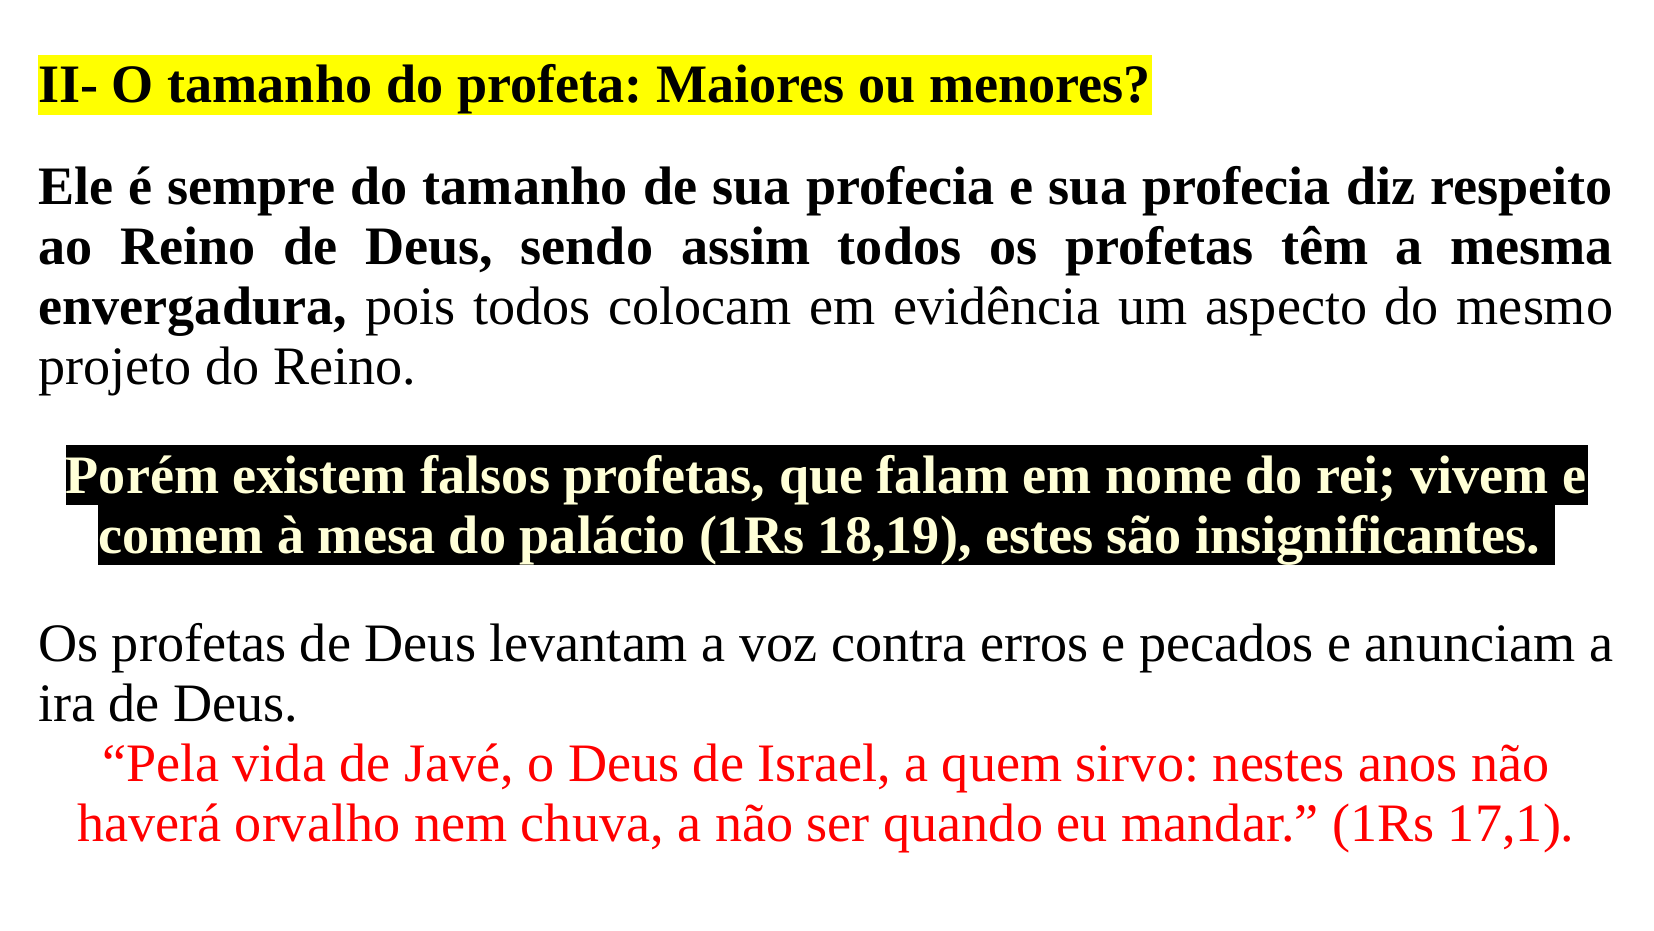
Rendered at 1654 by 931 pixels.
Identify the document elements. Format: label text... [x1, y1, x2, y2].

text_box II- O tamanho do profeta: Maiores ou menores? Ele é sempre do tamanho de sua profecia e sua profecia diz respeito ao Reino de Deus, sendo assim todos os profetas têm a mesma envergadura, pois todos colocam em evidência um aspecto do mesmo projeto do Reino. Porém existem falsos profetas, que falam em nome do rei; vivem e comem à mesa do palácio (1Rs 18,19), estes são insignificantes. Os profetas de Deus levantam a voz contra erros e pecados e anunciam a ira de Deus. “Pela vida de Javé, o Deus de Israel, a quem sirvo: nestes anos não haverá orvalho nem chuva, a não ser quando eu mandar.” (1Rs 17,1). [23, 47, 1630, 922]
